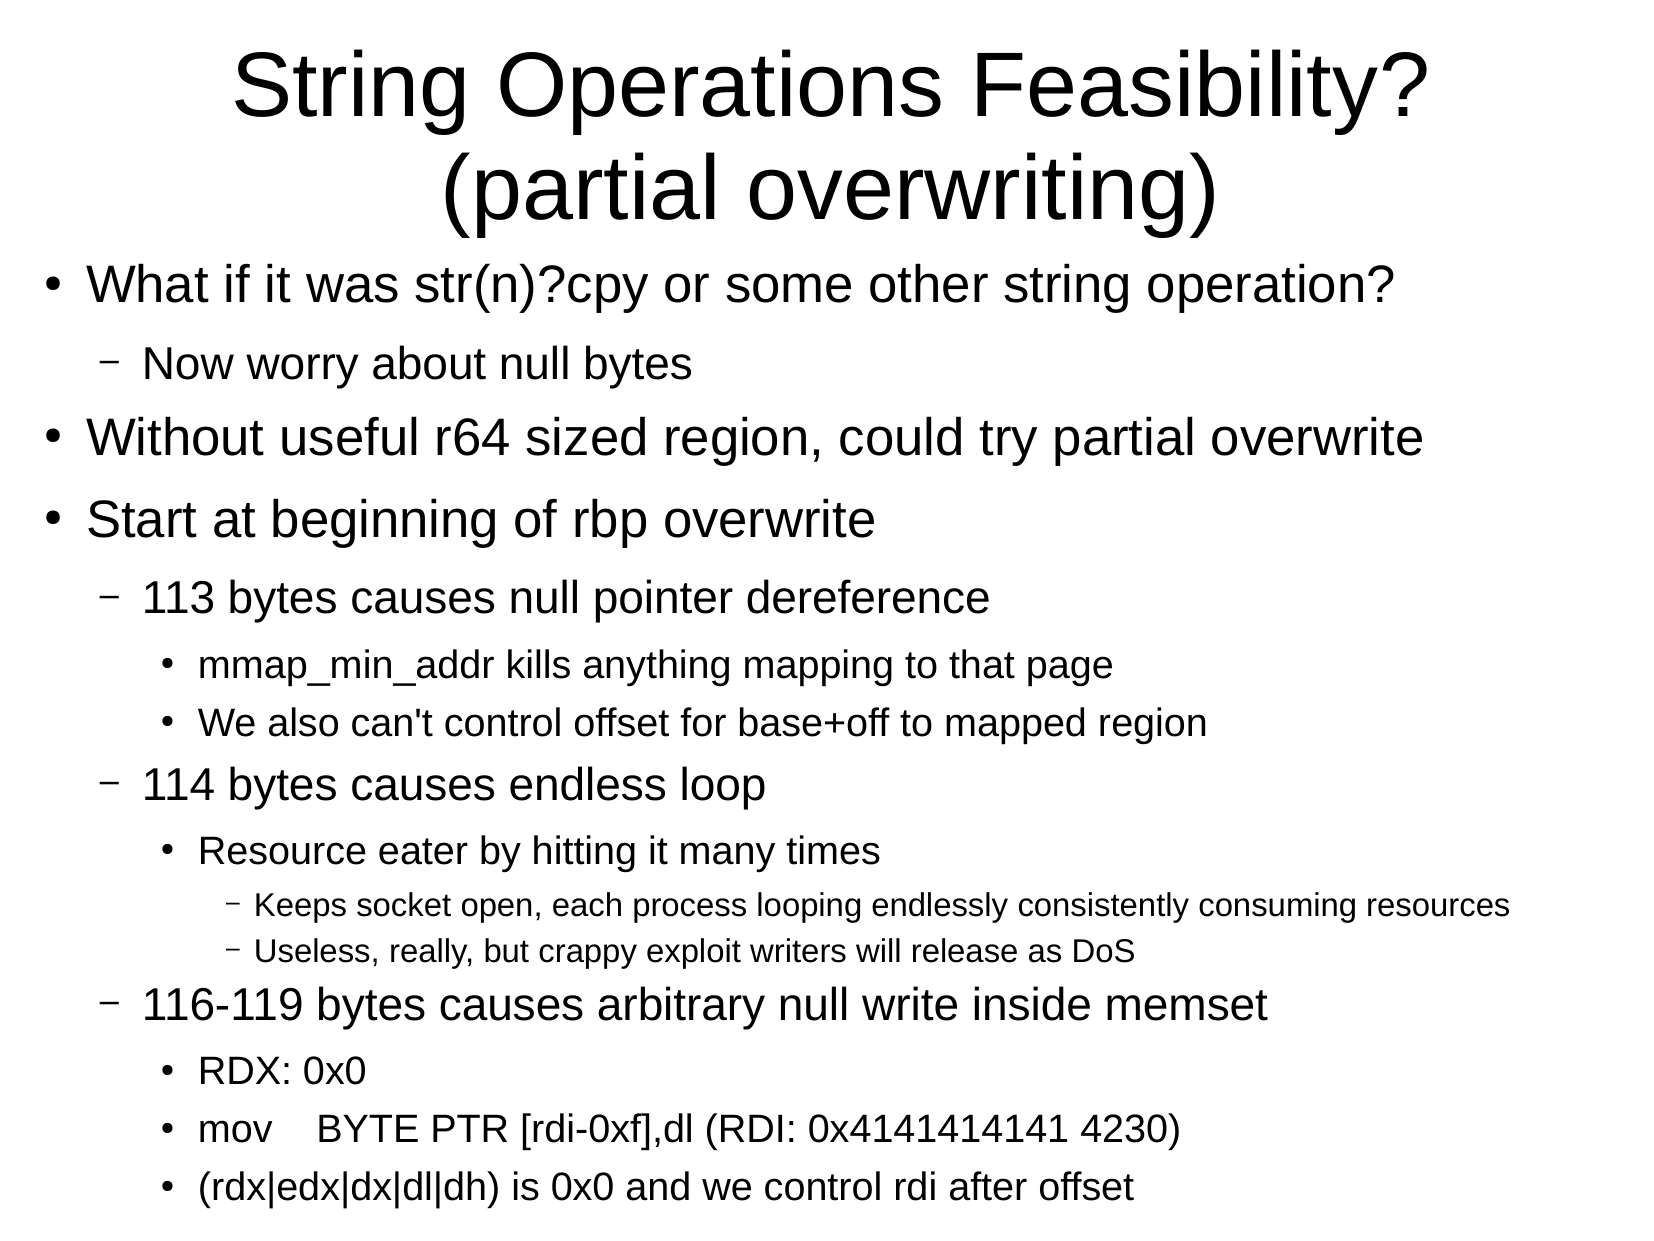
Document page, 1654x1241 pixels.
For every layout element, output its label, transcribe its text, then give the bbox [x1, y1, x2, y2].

list What if it was str(n)?cpy or some other string operation? Now worry about null bytes Without useful r64 sized region, could try partial overwrite Start at beginning of rbp overwrite 113 bytes causes null pointer dereference mmap_min_addr kills anything mapping to that page We also can't control offset for base+off to mapped region 114 bytes causes endless loop Resource eater by hitting it many times Keeps socket open, each process looping endlessly consistently consuming resources Useless, really, but crappy exploit writers will release as DoS 116-119 bytes causes arbitrary null write inside memset RDX: 0x0 mov BYTE PTR [rdi-0xf],dl (RDI: 0x4141414141 4230) (rdx|edx|dx|dl|dh) is 0x0 and we control rdi after offset [30, 255, 1631, 1216]
title String Operations Feasibility? (partial overwriting) [86, 32, 1576, 241]
